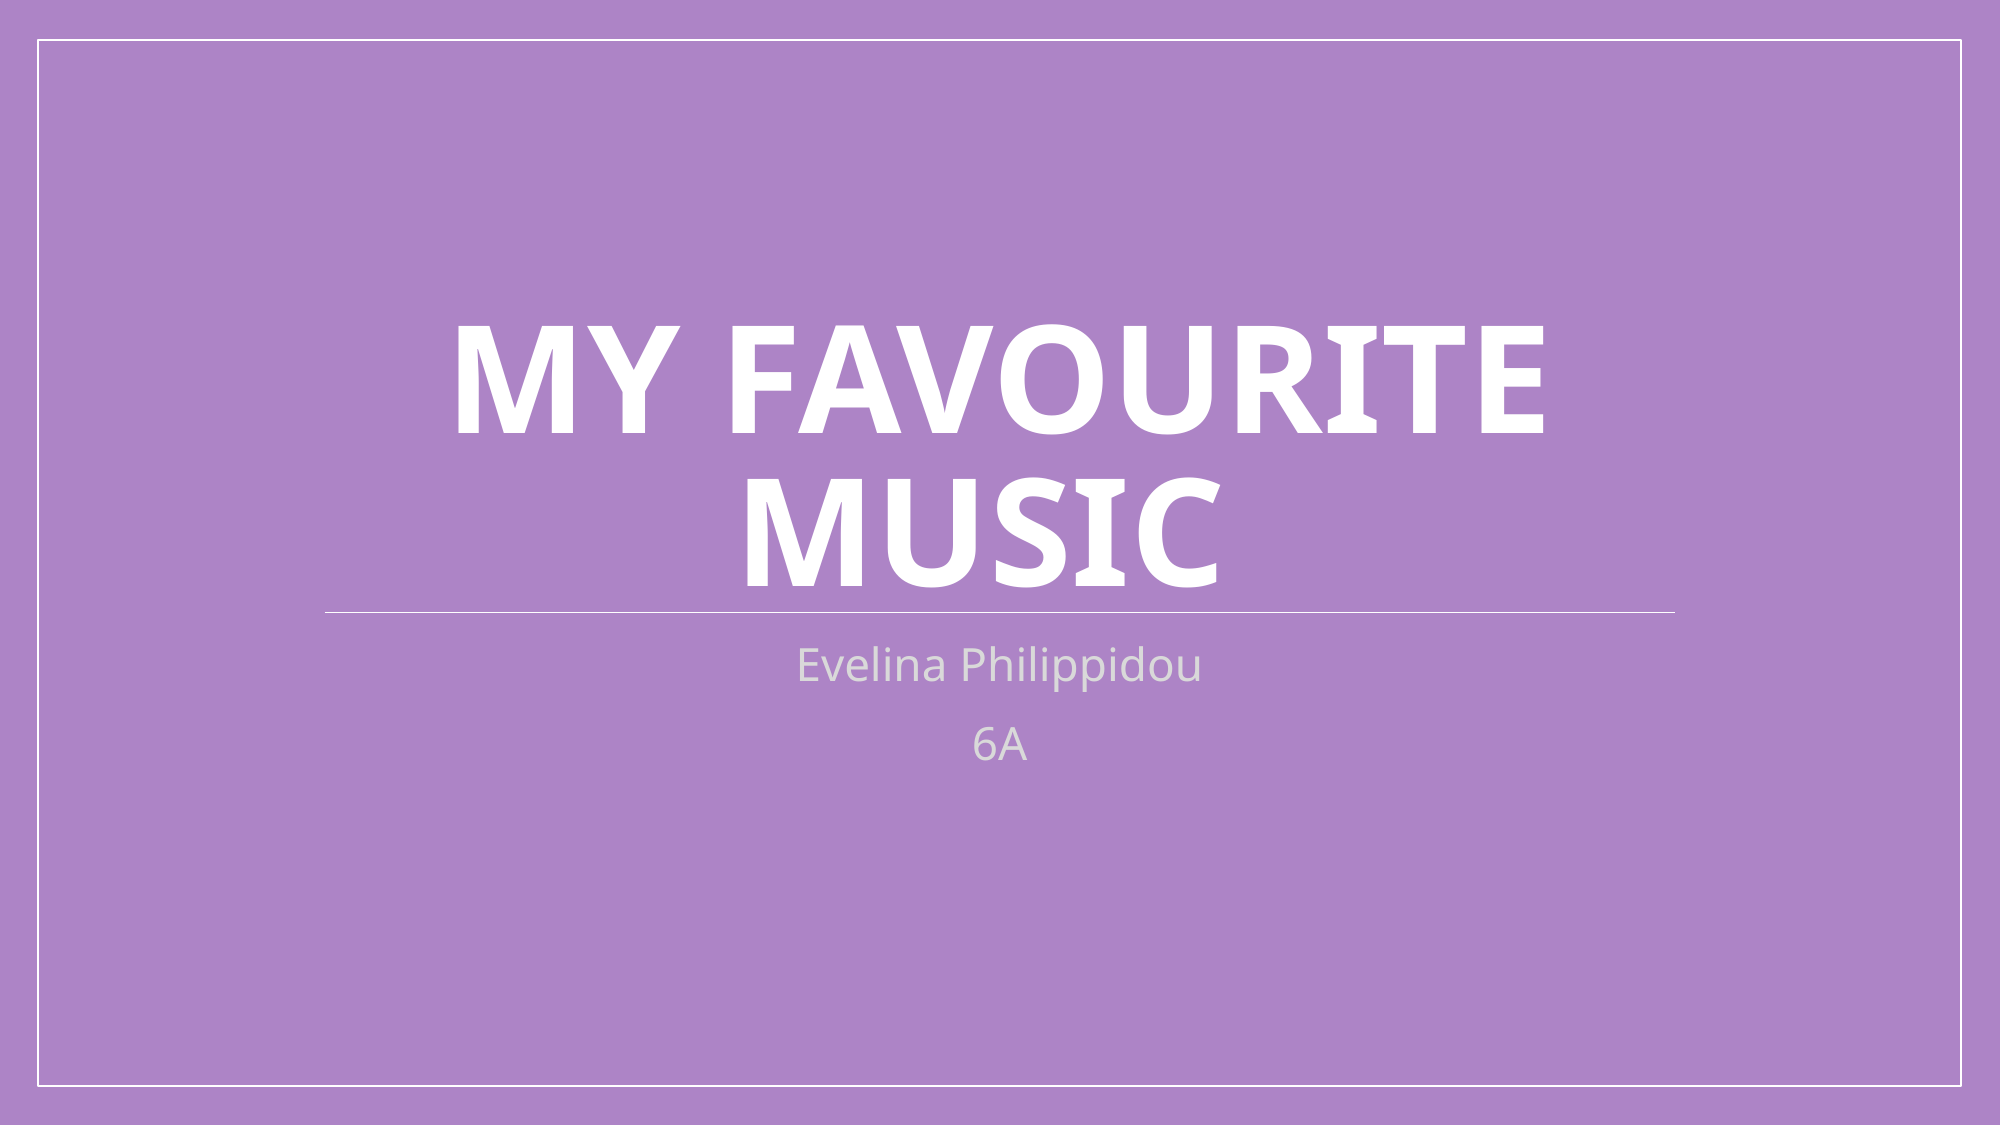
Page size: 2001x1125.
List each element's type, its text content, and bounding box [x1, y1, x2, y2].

subtitle Evelina Philippidou 6A [280, 634, 1719, 863]
title My favourite music [182, 144, 1818, 625]
